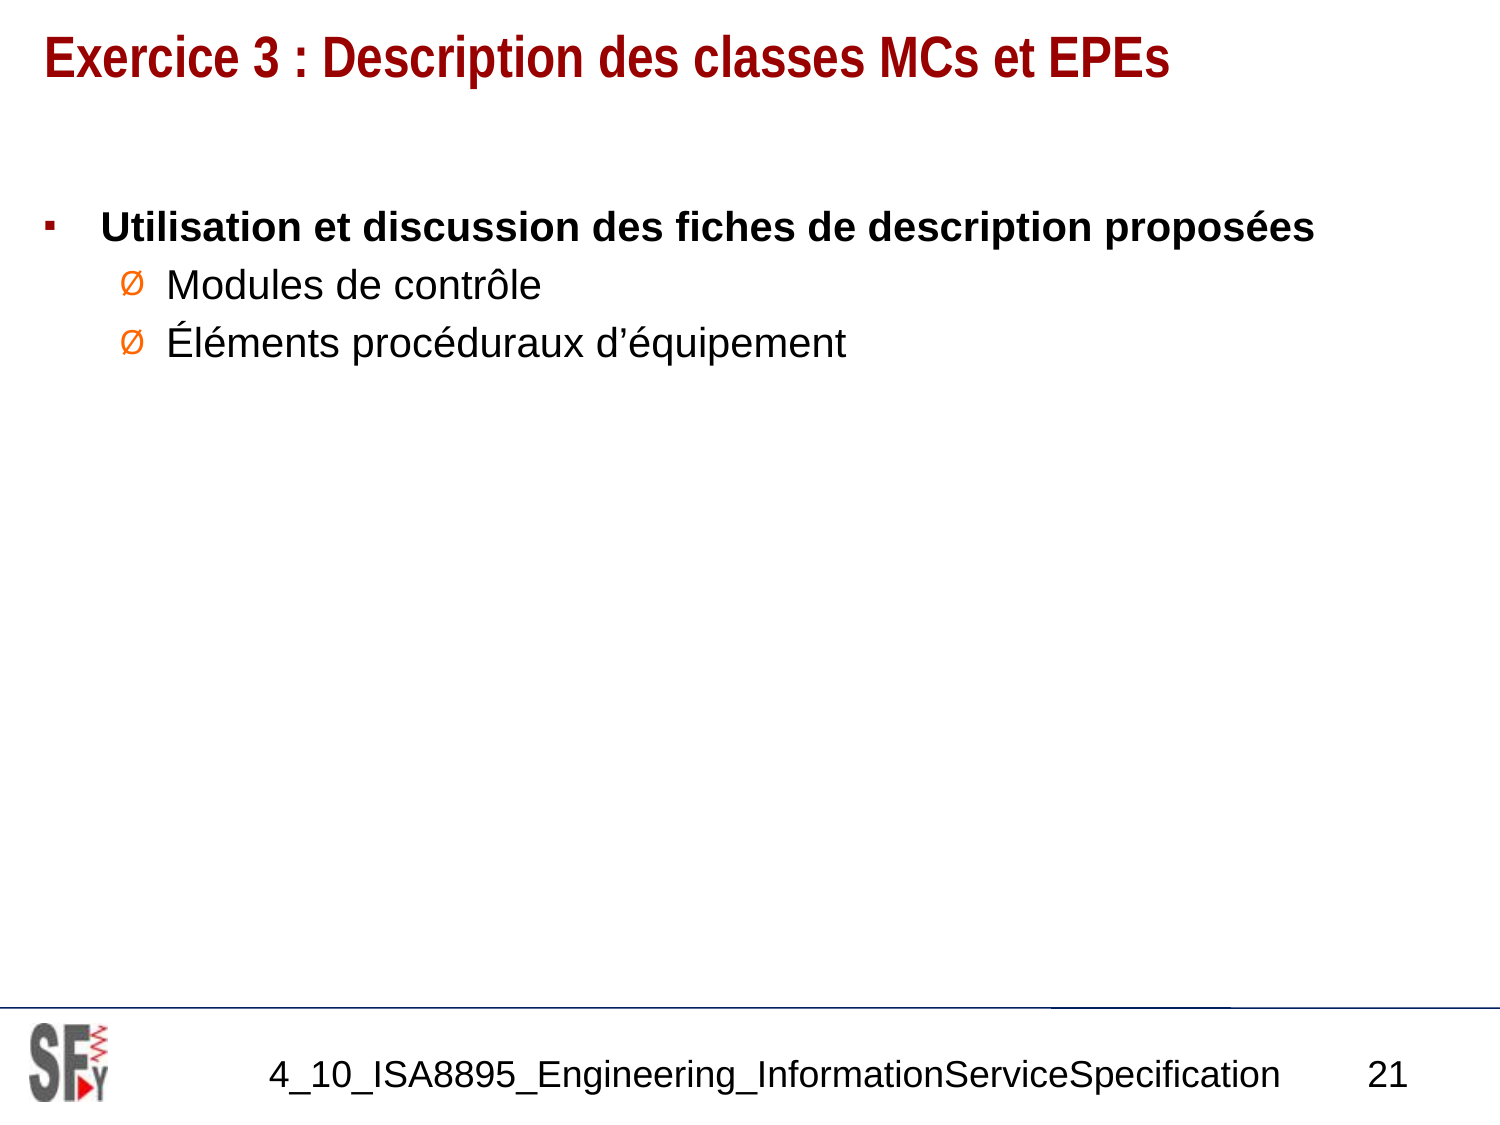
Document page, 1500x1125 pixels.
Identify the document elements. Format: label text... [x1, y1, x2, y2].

title Exercice 3 : Description des classes MCs et EPEs [29, 12, 1471, 138]
picture [29, 1023, 108, 1102]
list Utilisation et discussion des fiches de description proposées Modules de contrôle Éléments procéduraux d’équipement [29, 184, 1471, 988]
slide_number <numéro> [1352, 1034, 1490, 1103]
footer 4_10_ISA8895_Engineering_InformationServiceSpecification [253, 1034, 1336, 1103]
